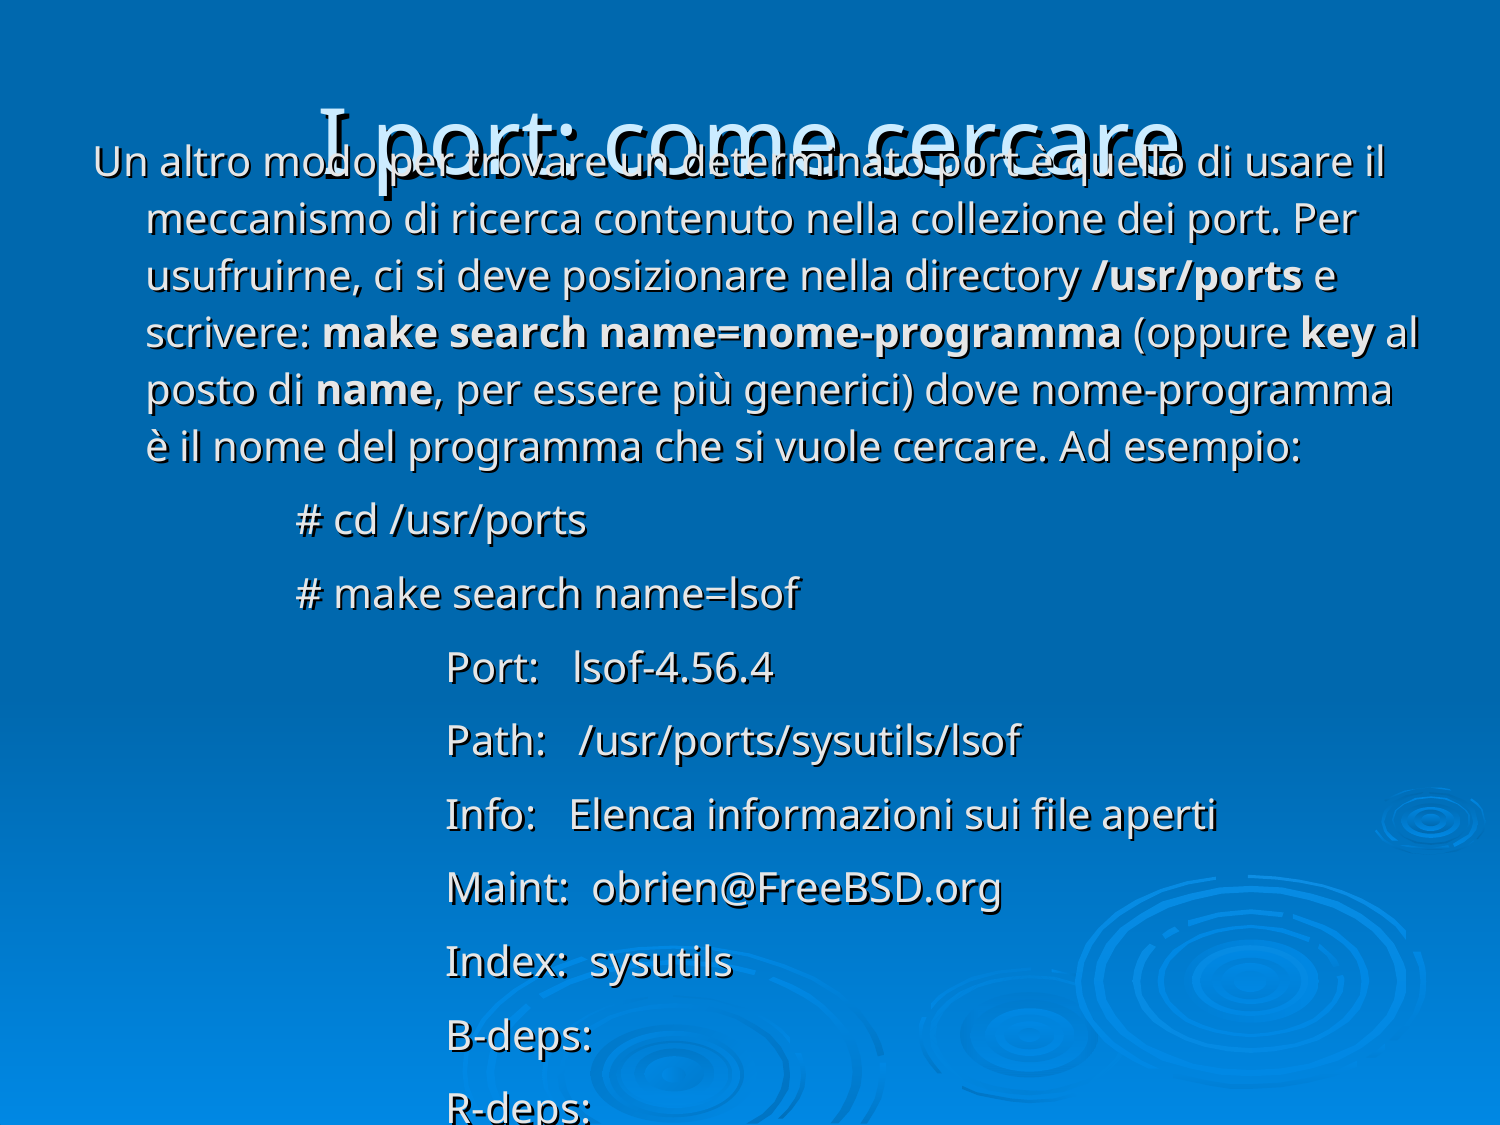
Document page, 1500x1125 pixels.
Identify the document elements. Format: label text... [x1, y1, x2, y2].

title I port: come cercare [75, 21, 1426, 181]
subtitle Un altro modo per trovare un determinato port è quello di usare il meccanismo di ricerca contenuto nella collezione dei port. Per usufruirne, ci si deve posizionare nella directory /usr/ports e scrivere: make search name=nome-programma (oppure key al posto di name, per essere più generici) dove nome-programma è il nome del programma che si vuole cercare. Ad esempio: # cd /usr/ports # make search name=lsof Port: lsof-4.56.4 Path: /usr/ports/sysutils/lsof Info: Elenca informazioni sui file aperti Maint: obrien@FreeBSD.org Index: sysutils B-deps: R-deps: [75, 181, 1426, 1086]
